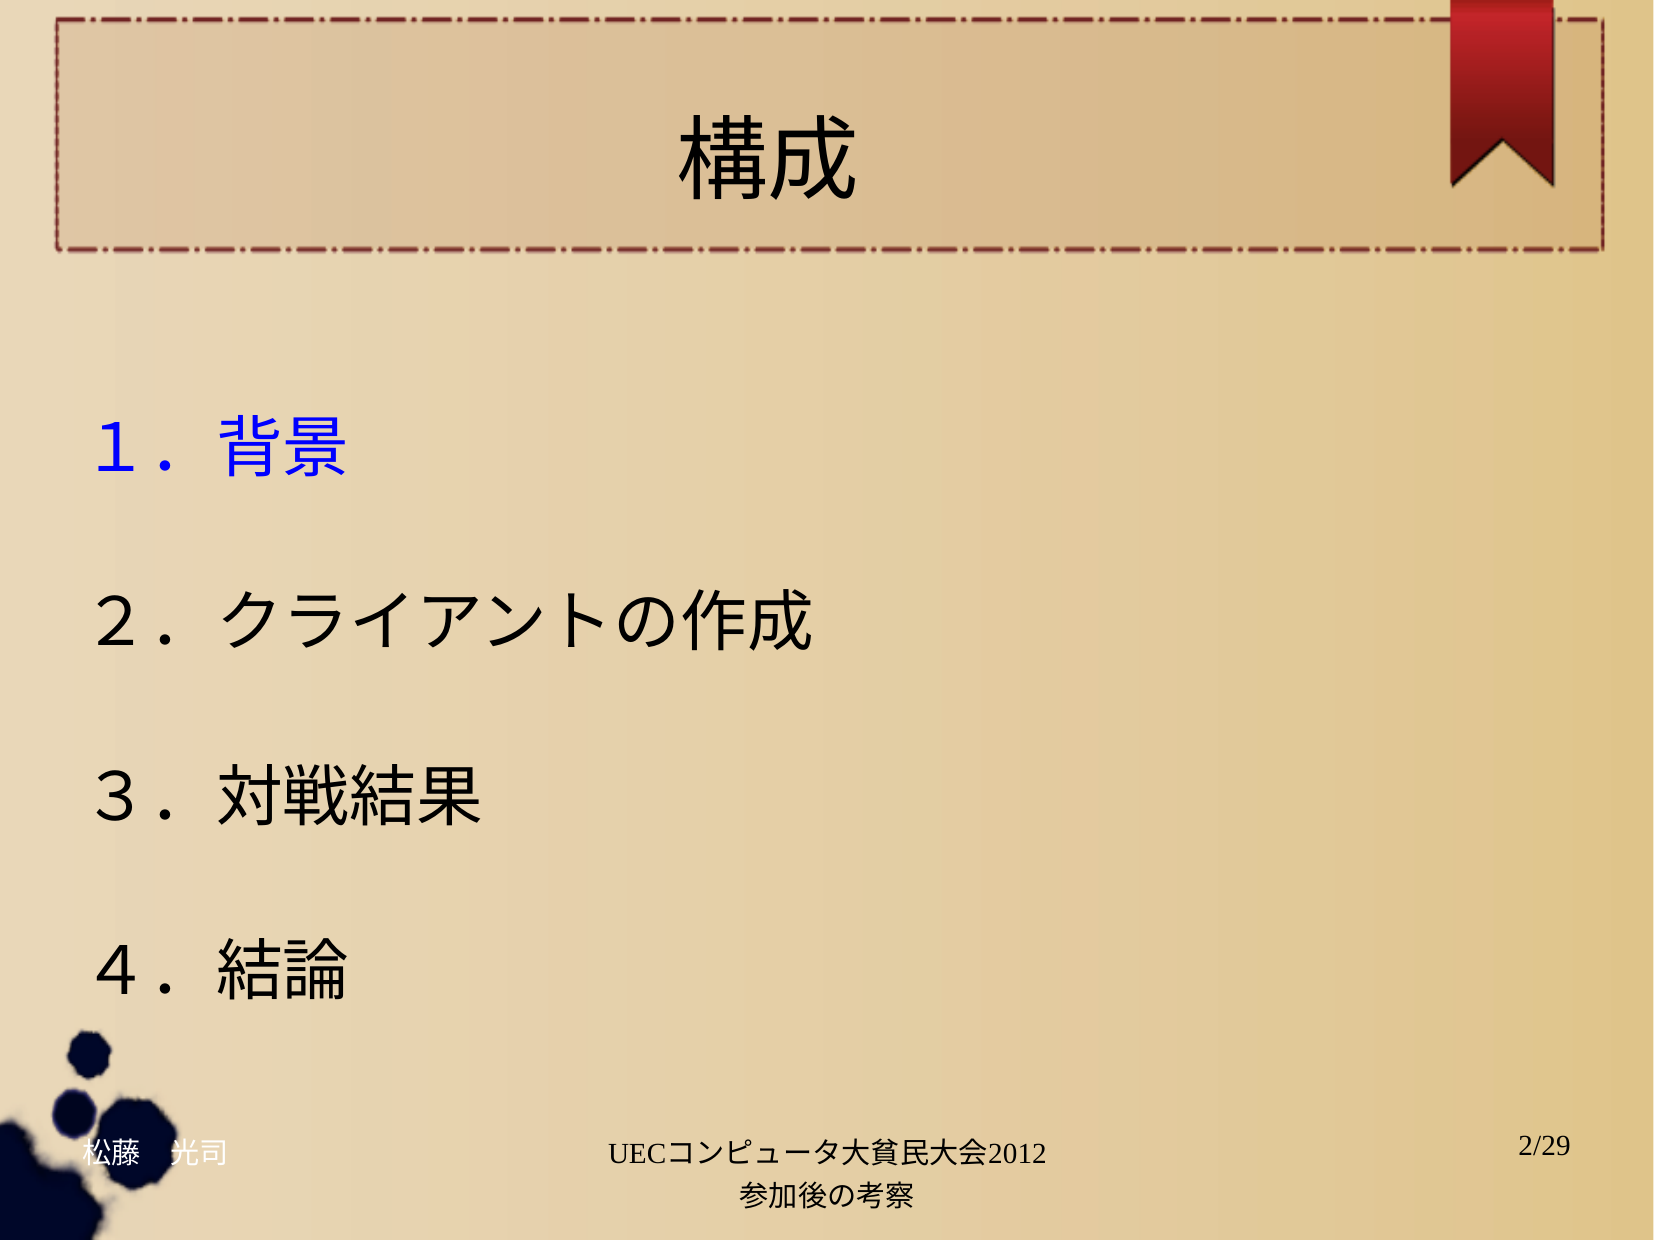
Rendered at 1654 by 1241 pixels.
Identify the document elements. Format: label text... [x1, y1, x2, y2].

picture [0, 0, 1654, 1240]
title 構成 [82, 49, 1453, 257]
list １．背景 ２．クライアントの作成 ３．対戦結果 ４．結論 [82, 290, 1538, 1010]
